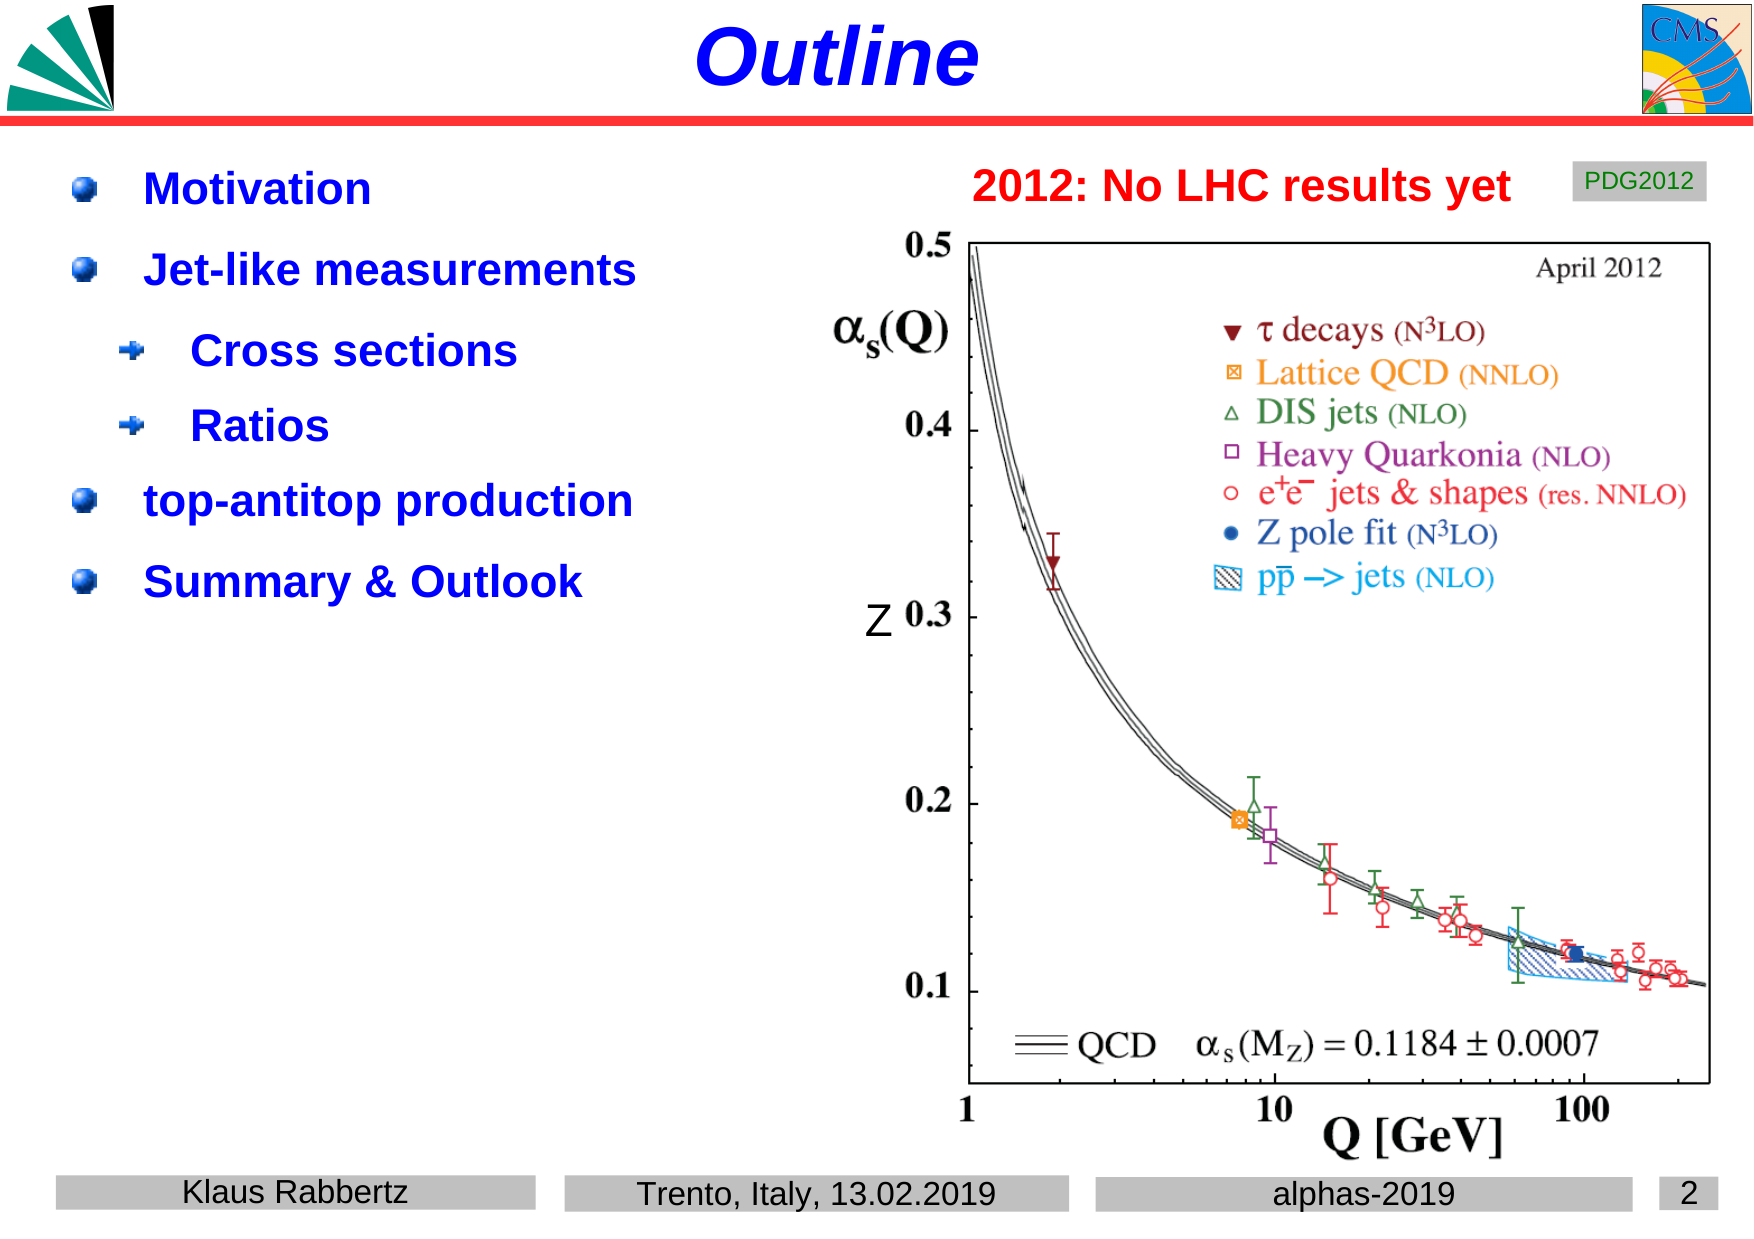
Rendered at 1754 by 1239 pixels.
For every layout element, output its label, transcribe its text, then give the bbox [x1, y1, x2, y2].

title Outline [129, 0, 1545, 114]
text_box PDG2012 [1572, 161, 1707, 202]
text_box 2012: No LHC results yet [960, 153, 1524, 217]
picture [827, 224, 1722, 1165]
text_box Z [853, 588, 905, 653]
picture [7, 5, 114, 112]
picture [1642, 4, 1752, 114]
list Motivation Jet-like measurements Cross sections Ratios top-antitop production Summary & Outlook [60, 163, 823, 1146]
